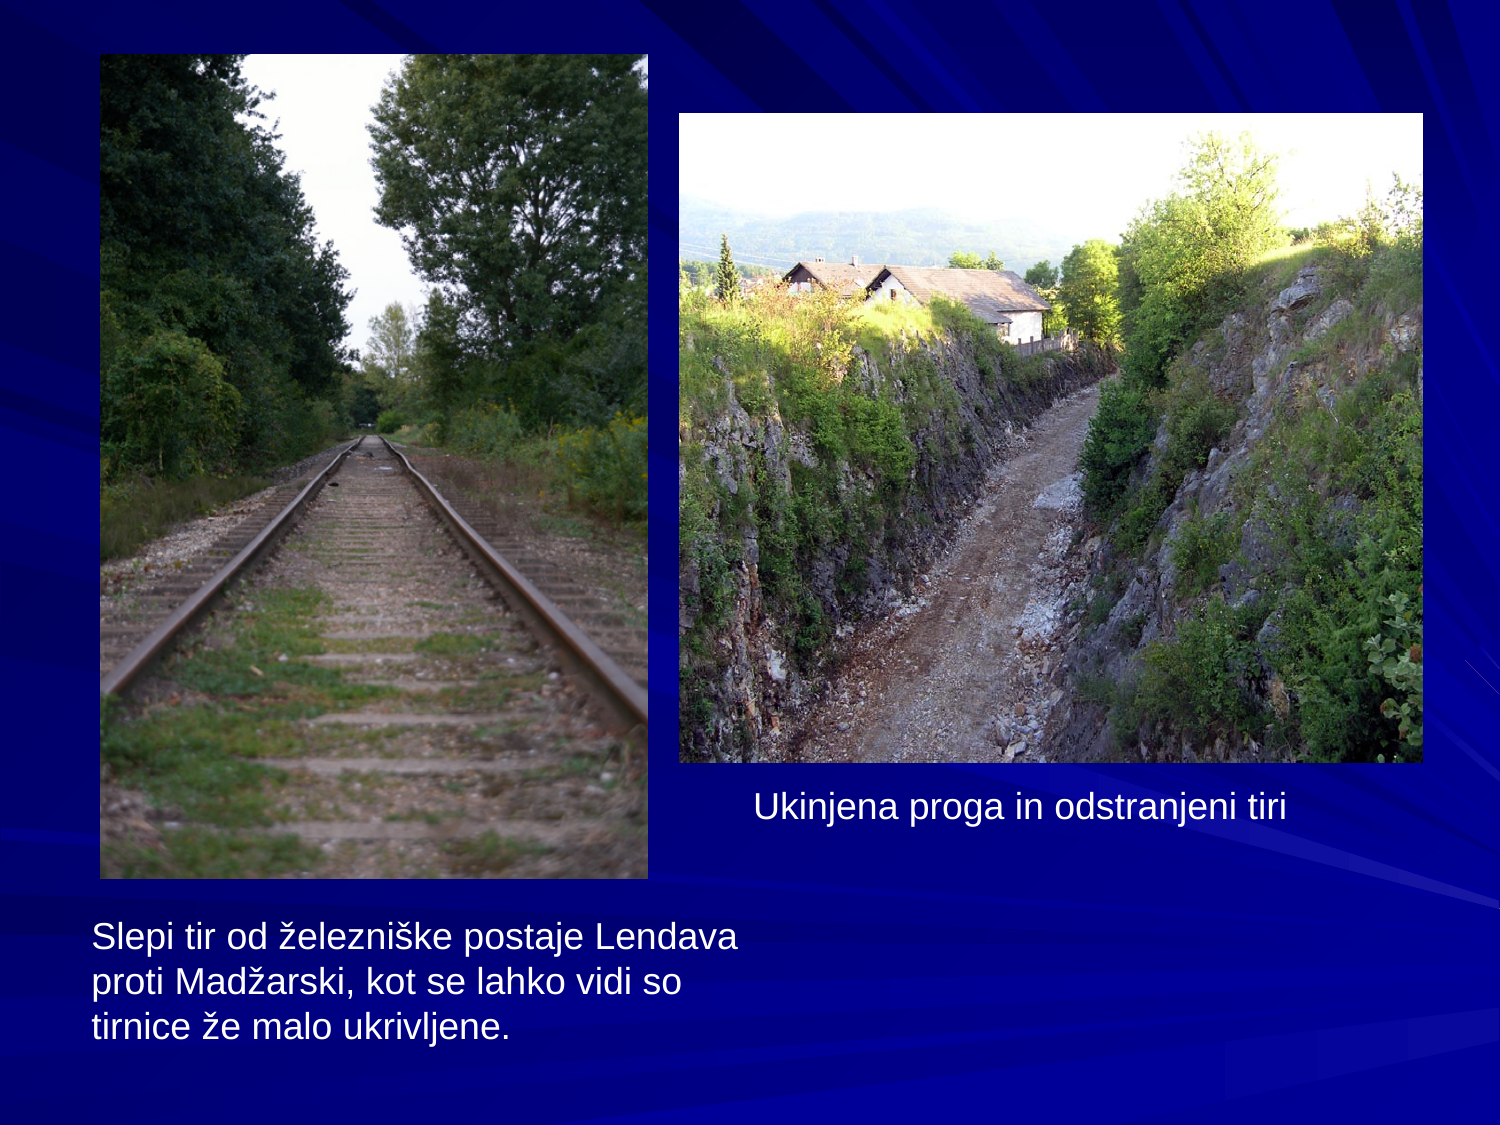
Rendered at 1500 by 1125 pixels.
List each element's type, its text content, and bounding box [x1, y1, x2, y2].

picture [679, 113, 1423, 763]
text_box Slepi tir od železniške postaje Lendava proti Madžarski, kot se lahko vidi so tirnice že malo ukrivljene. [76, 904, 774, 1055]
text_box Ukinjena proga in odstranjeni tiri [738, 774, 1376, 835]
picture [100, 54, 648, 879]
